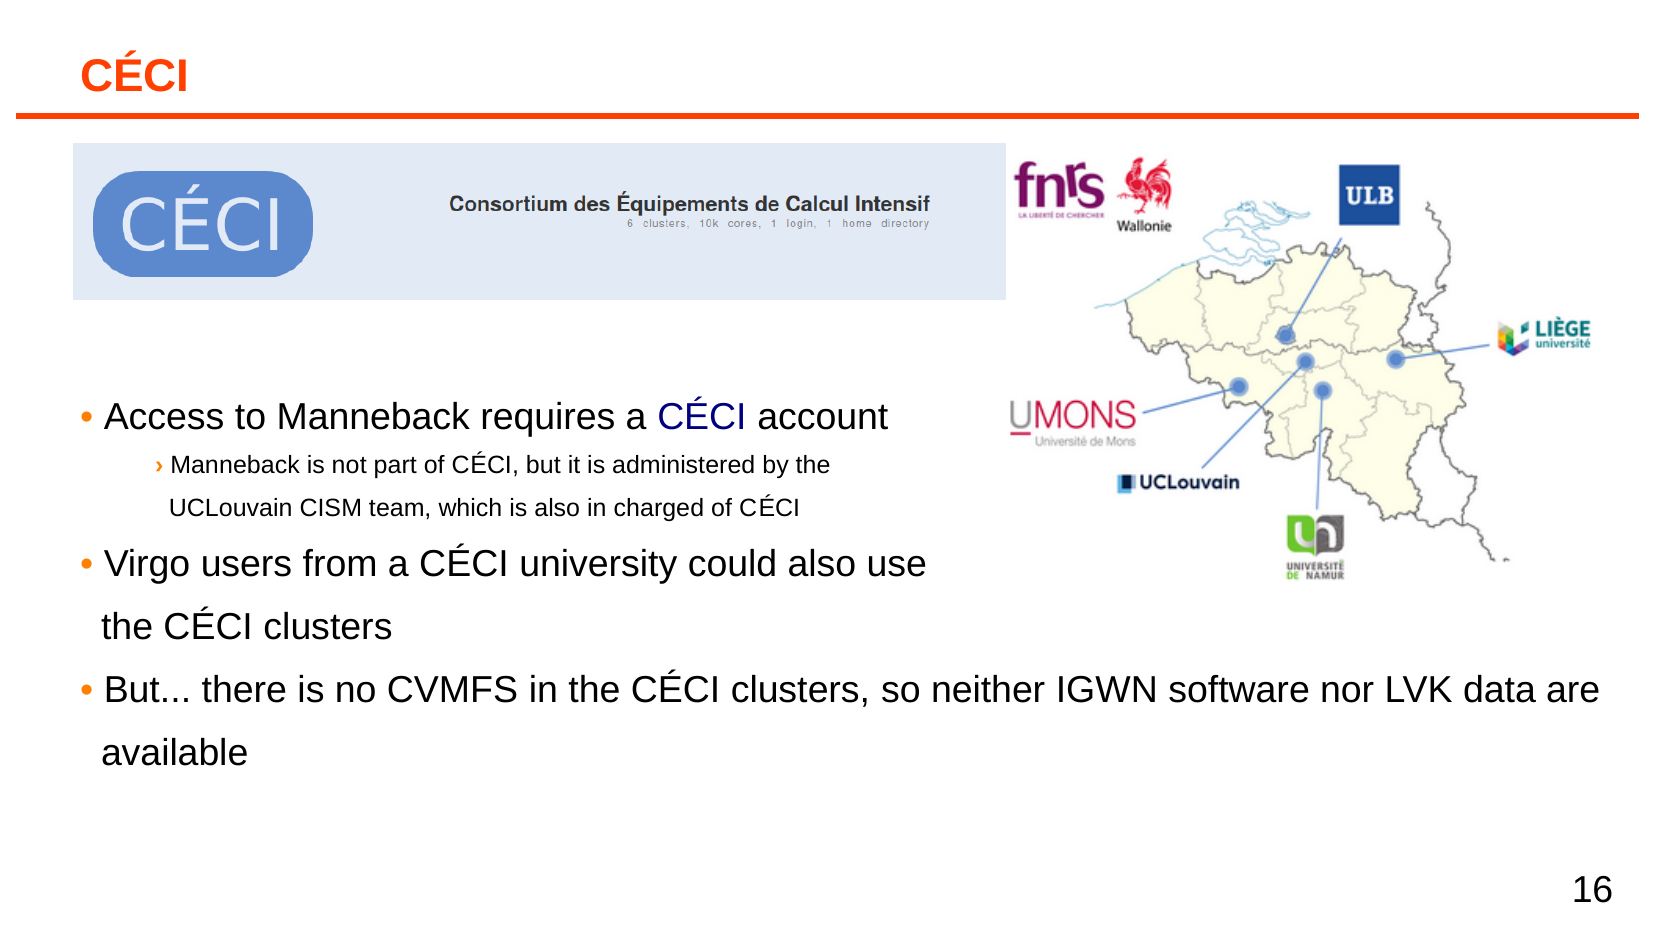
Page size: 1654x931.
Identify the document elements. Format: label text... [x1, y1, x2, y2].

text_box 16 [1557, 861, 1639, 919]
text_box CÉCI • Access to Manneback requires a CÉCI account › Manneback is not part of CÉCI, but it is administered by the UCLouvain CISM team, which is also in charged of CÉCI • Virgo users from a CÉCI university could also use the CÉCI clusters • But... there is no CVMFS in the CÉCI clusters, so neither IGWN software nor LVK data are available [65, 119, 1616, 916]
text_box CÉCI • Access to Manneback requires a CÉCI account › Manneback is not part of CÉCI, but it is administered by the UCLouvain CISM team, which is also in charged of CÉCI • Virgo users from a CÉCI university could also use the CÉCI clusters • But... there is no CVMFS in the CÉCI clusters, so neither IGWN software nor LVK data are available [65, 42, 1616, 113]
picture [73, 143, 1606, 598]
